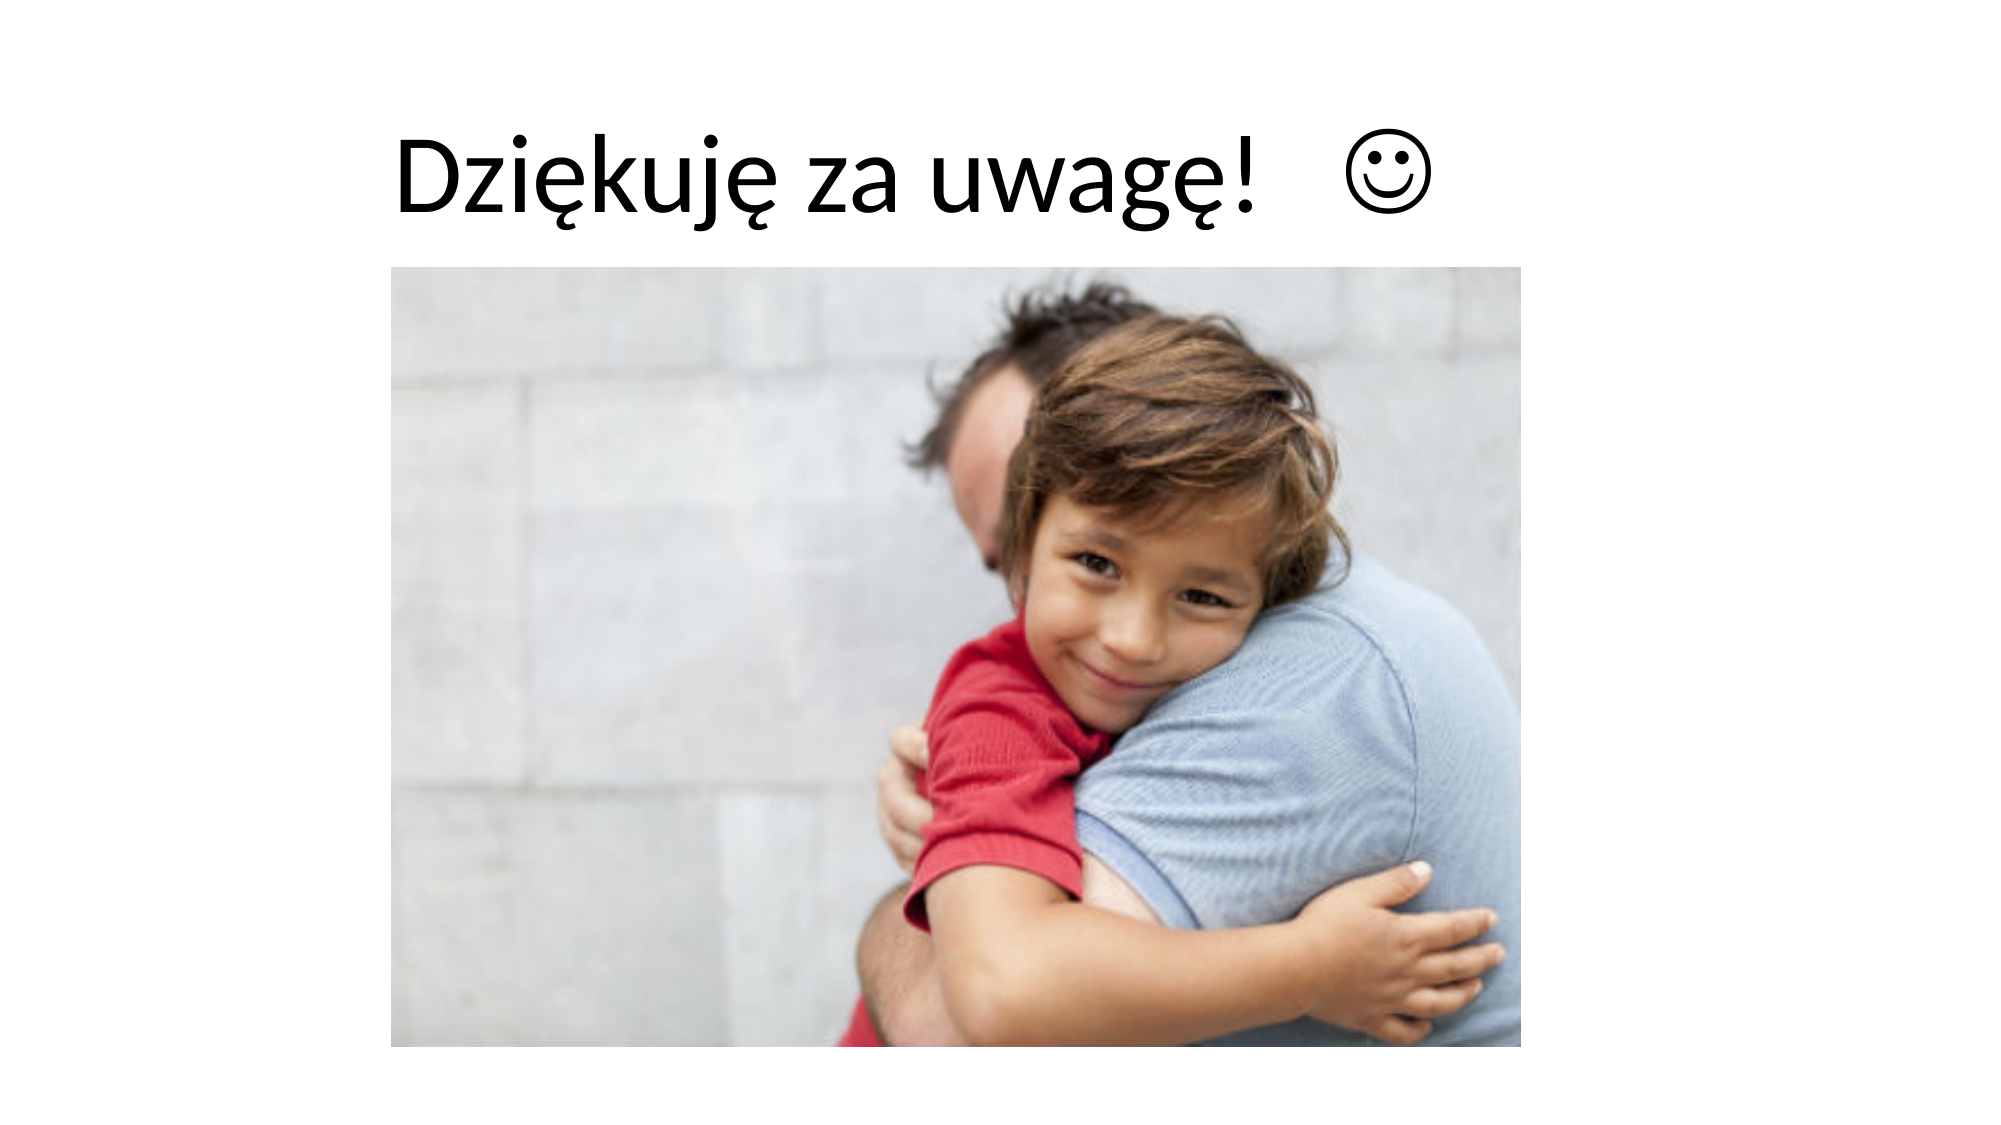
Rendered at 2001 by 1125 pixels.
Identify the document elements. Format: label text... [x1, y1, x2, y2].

list Dziękuję za uwagę!  [378, 108, 1649, 253]
picture [391, 268, 1521, 1047]
